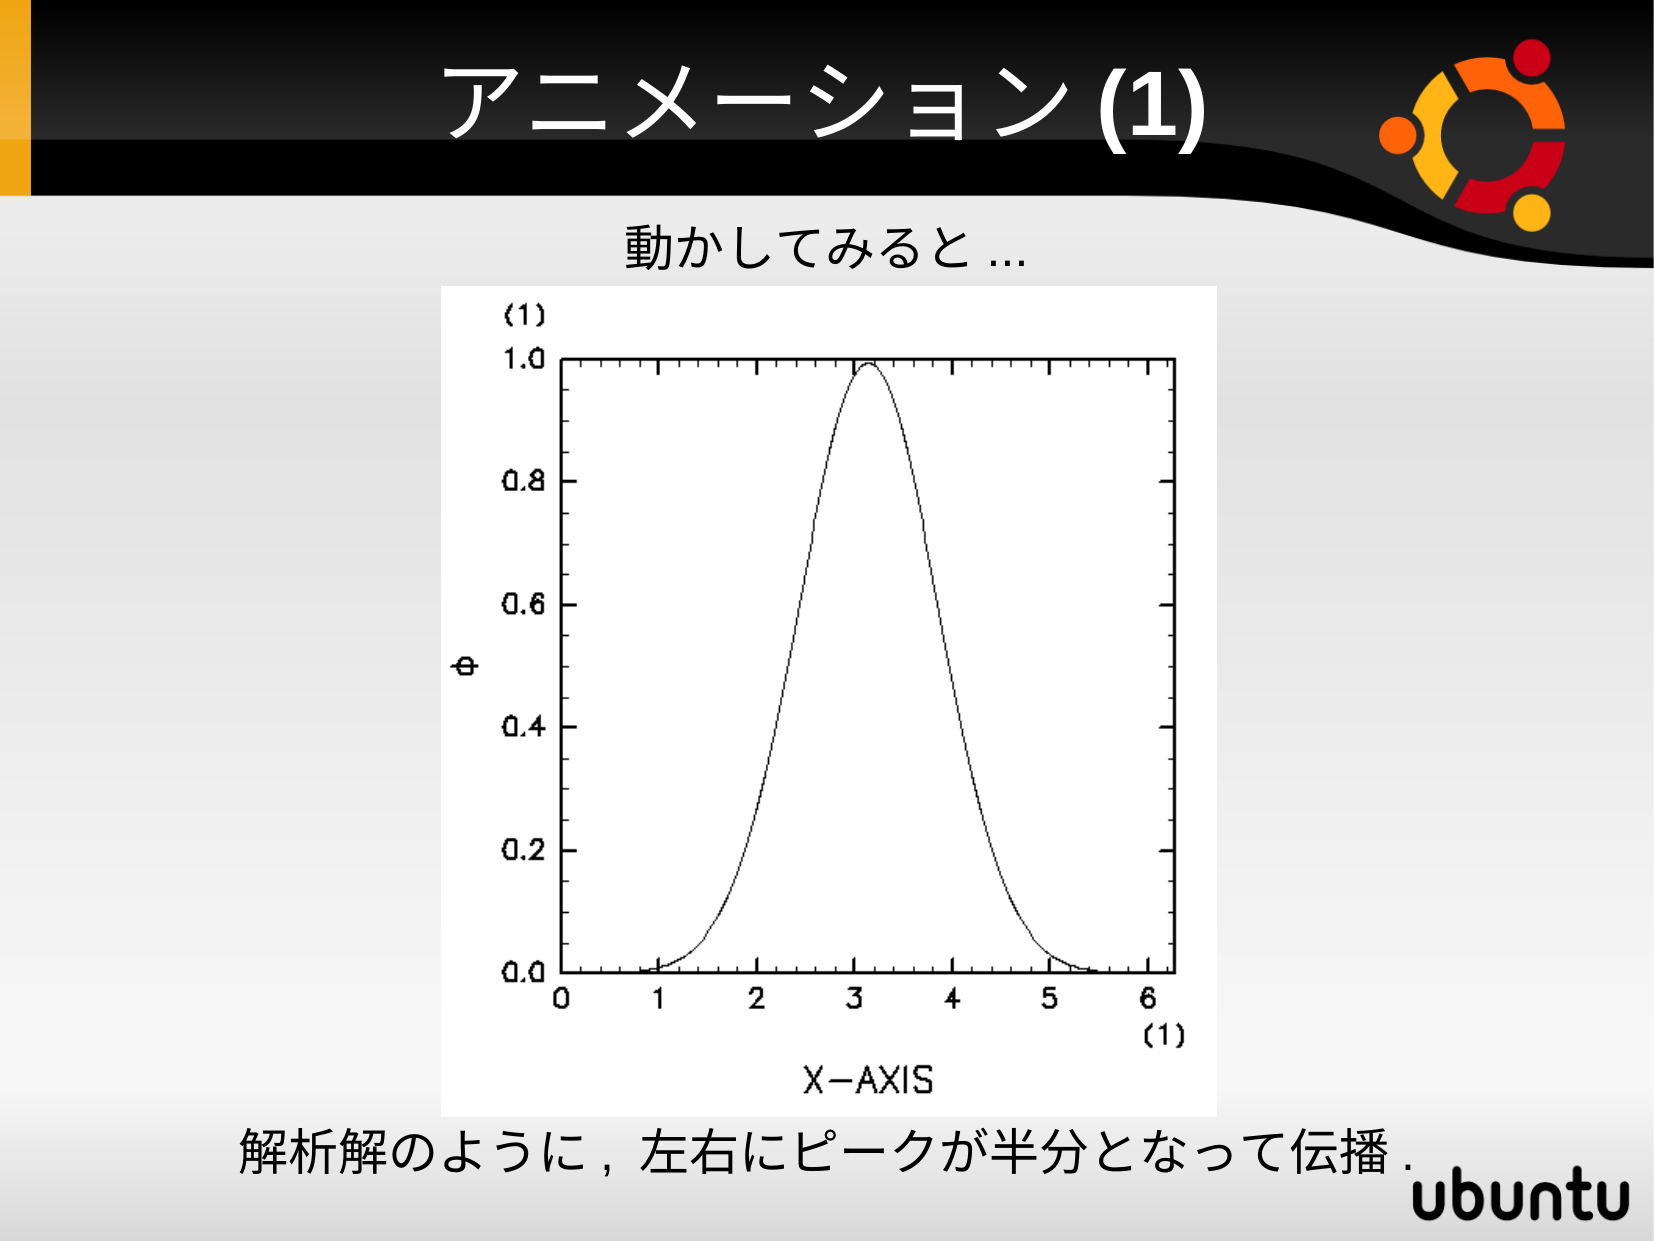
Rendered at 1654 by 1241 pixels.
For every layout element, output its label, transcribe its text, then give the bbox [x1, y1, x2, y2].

text_box 動かしてみると... [118, 212, 1536, 292]
picture [0, 0, 1654, 1241]
title アニメーション(1) [76, 0, 1565, 208]
text_box 解析解のように, 左右にピークが半分となって伝播. [118, 1116, 1536, 1195]
